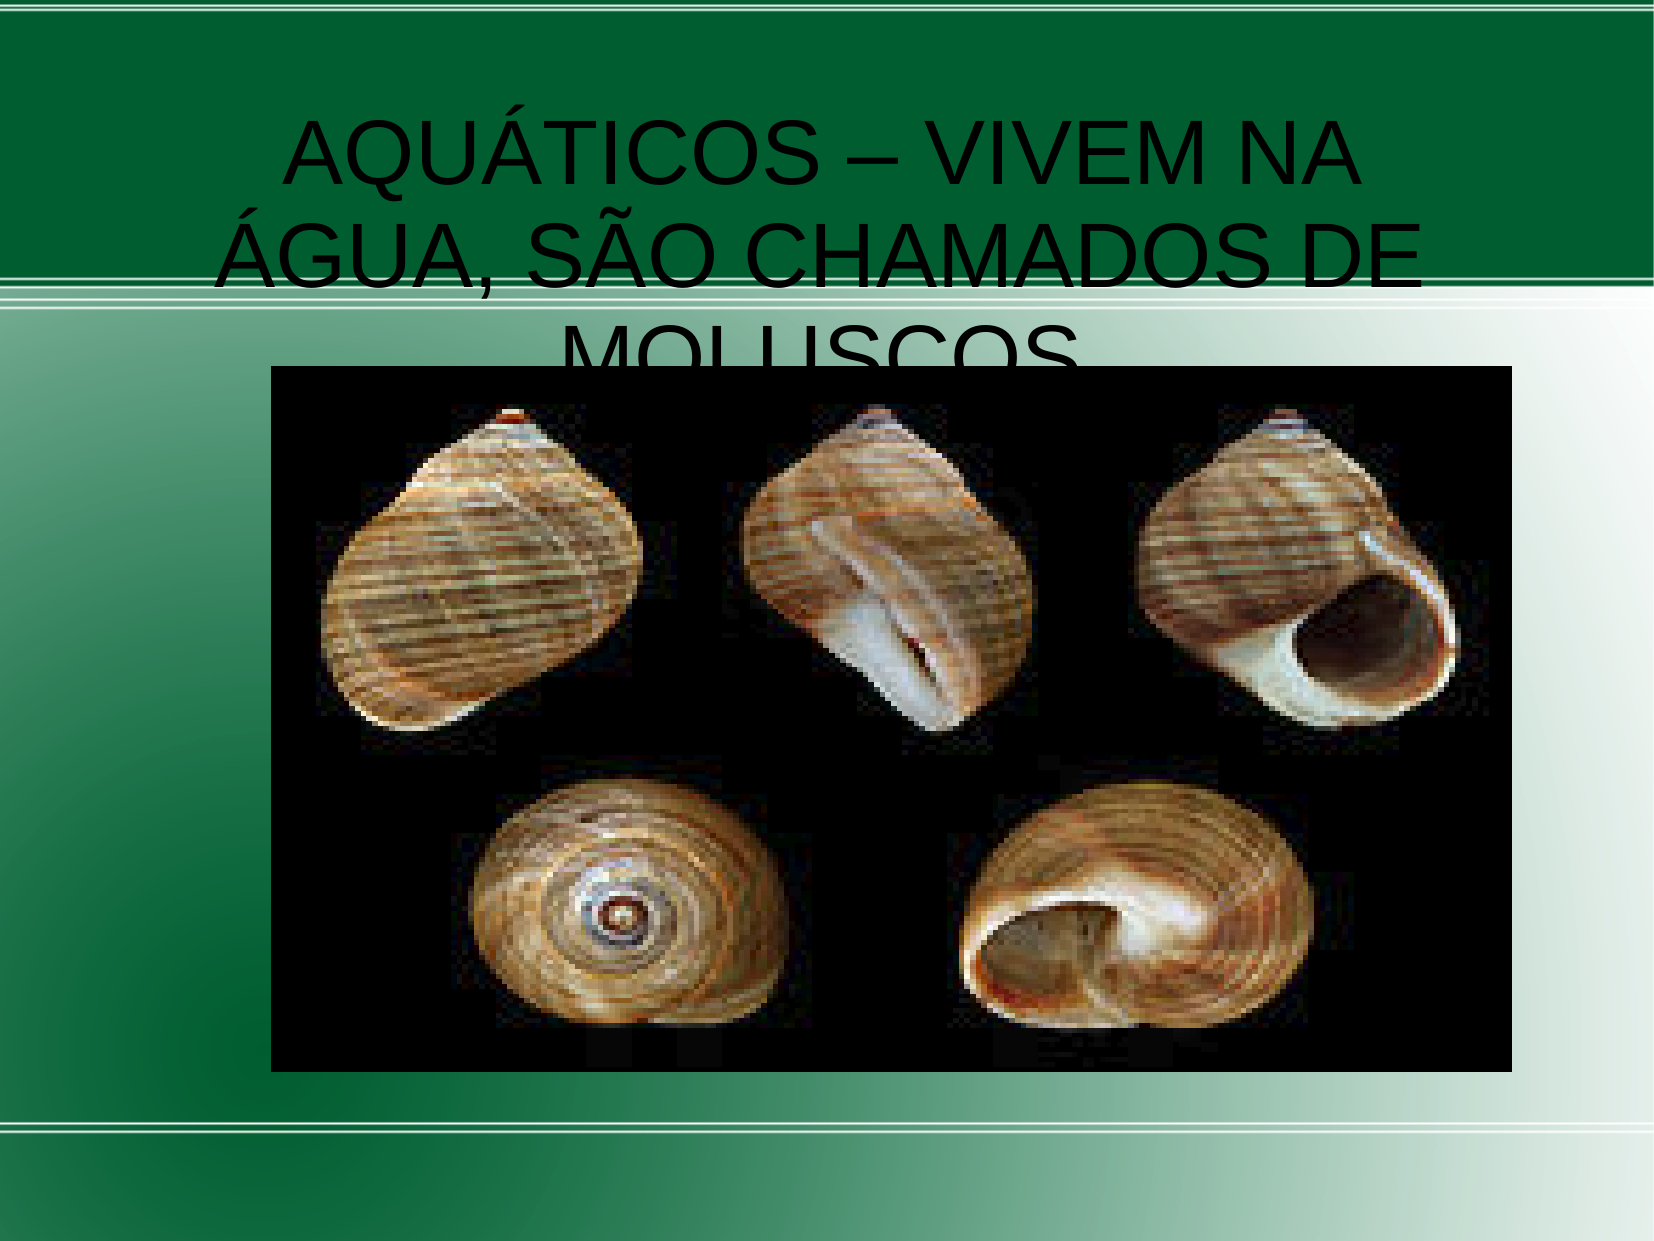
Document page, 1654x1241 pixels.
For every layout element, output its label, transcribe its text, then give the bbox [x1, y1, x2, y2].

text_box AQUÁTICOS – VIVEM NA ÁGUA, SÃO CHAMADOS DE MOLUSCOS [141, 94, 1501, 417]
picture [0, 0, 1654, 1241]
